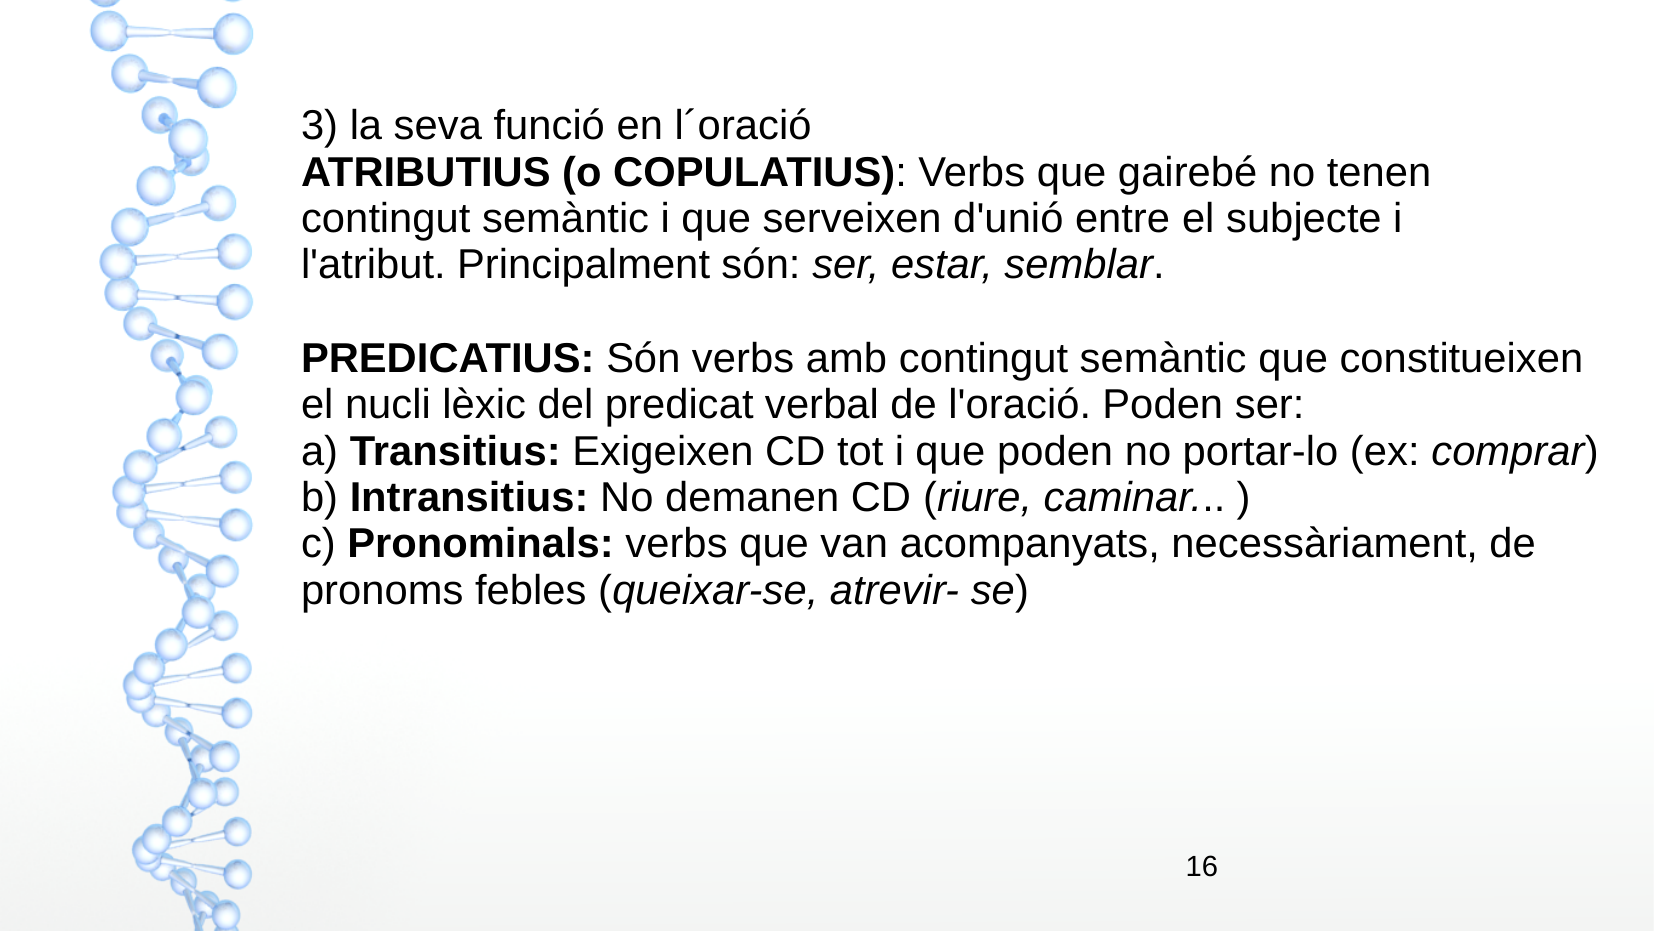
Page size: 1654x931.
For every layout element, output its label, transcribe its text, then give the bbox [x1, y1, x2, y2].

picture [0, 0, 1654, 931]
text_box 3) la seva funció en l´oració ATRIBUTIUS (o COPULATIUS): Verbs que gairebé no tenen contingut semàntic i que serveixen d'unió entre el subjecte i l'atribut. Principalment són: ser, estar, semblar. PREDICATIUS: Són verbs amb contingut semàntic que constitueixen el nucli lèxic del predicat verbal de l'oració. Poden ser: a) Transitius: Exigeixen CD tot i que poden no portar-lo (ex: comprar) b) Intransitius: No demanen CD (riure, caminar... ) c) Pronominals: verbs que van acompanyats, necessàriament, de pronoms febles (queixar-se, atrevir- se) [286, 94, 1614, 727]
text_box <číslo> [1185, 847, 1571, 912]
